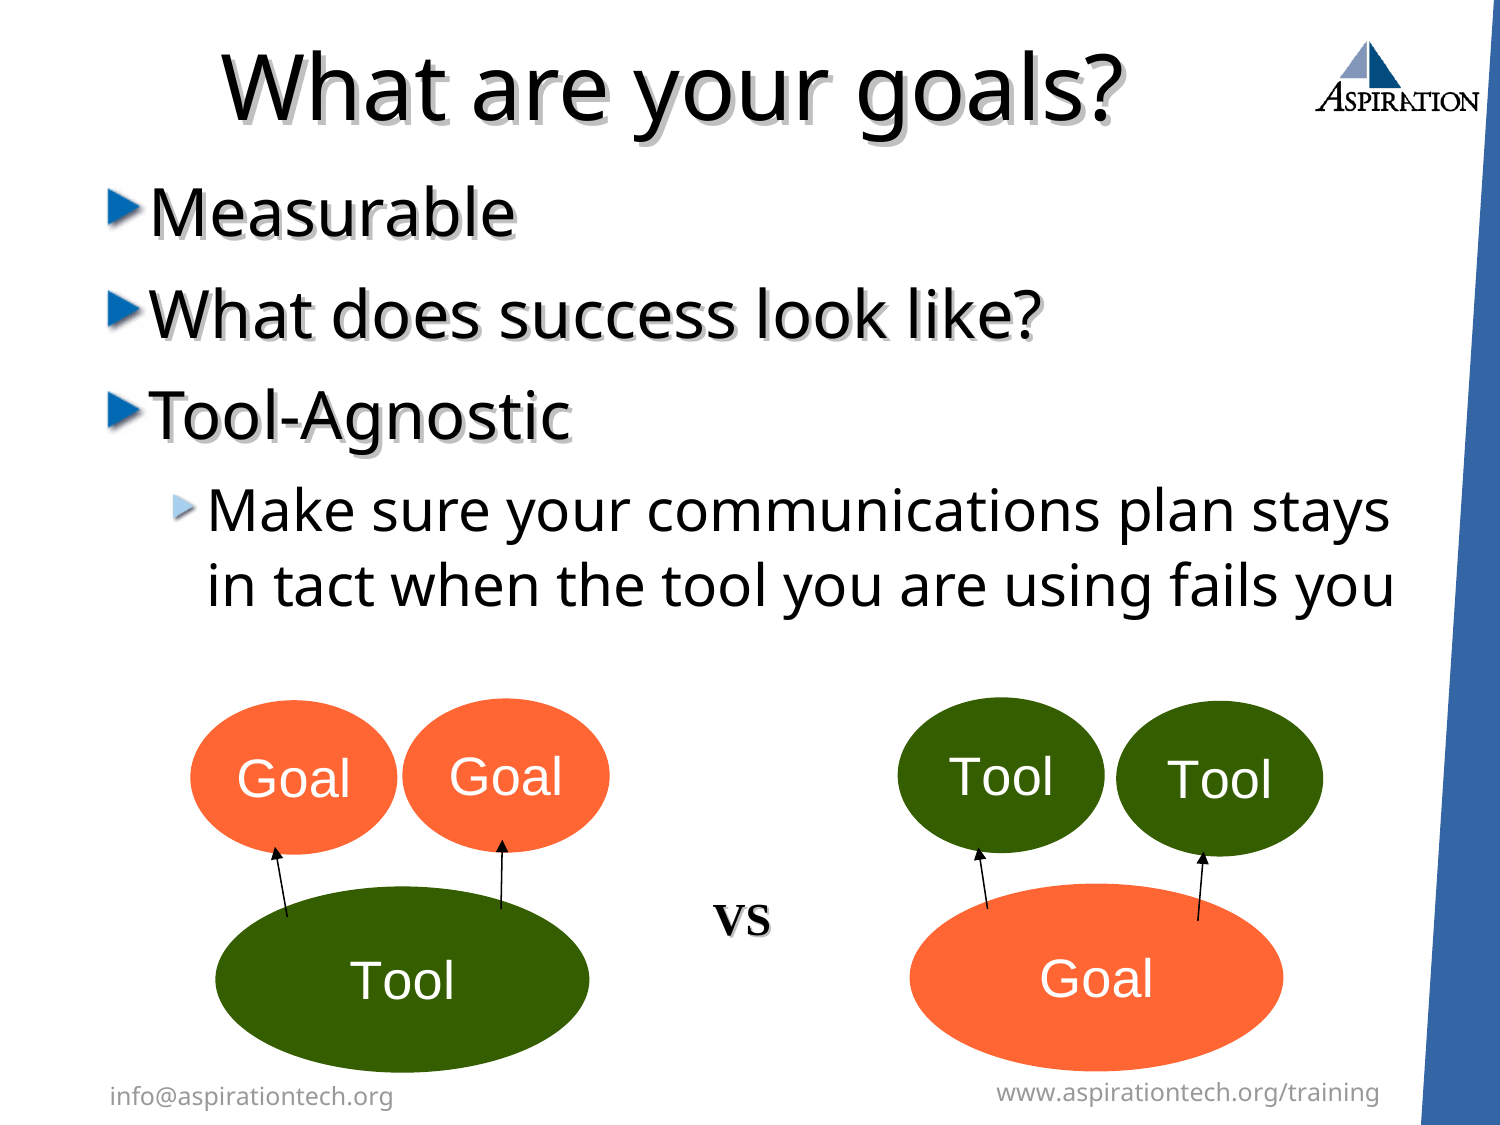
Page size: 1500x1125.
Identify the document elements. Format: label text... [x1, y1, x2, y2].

picture [1315, 41, 1480, 120]
text_box Goal [909, 883, 1284, 1072]
text_box Tool [904, 803, 1098, 854]
text_box Tool [1121, 803, 1319, 857]
text_box Goal [409, 803, 603, 853]
list Measurable What does success look like? Tool-Agnostic Make sure your communications plan stays in tact when the tool you are using fails you [49, 165, 1448, 803]
text_box Goal [196, 803, 392, 855]
text_box Tool [215, 886, 590, 1073]
text_box VS [697, 910, 833, 970]
title What are your goals? [55, 0, 1291, 165]
text_box VS [725, 910, 737, 925]
